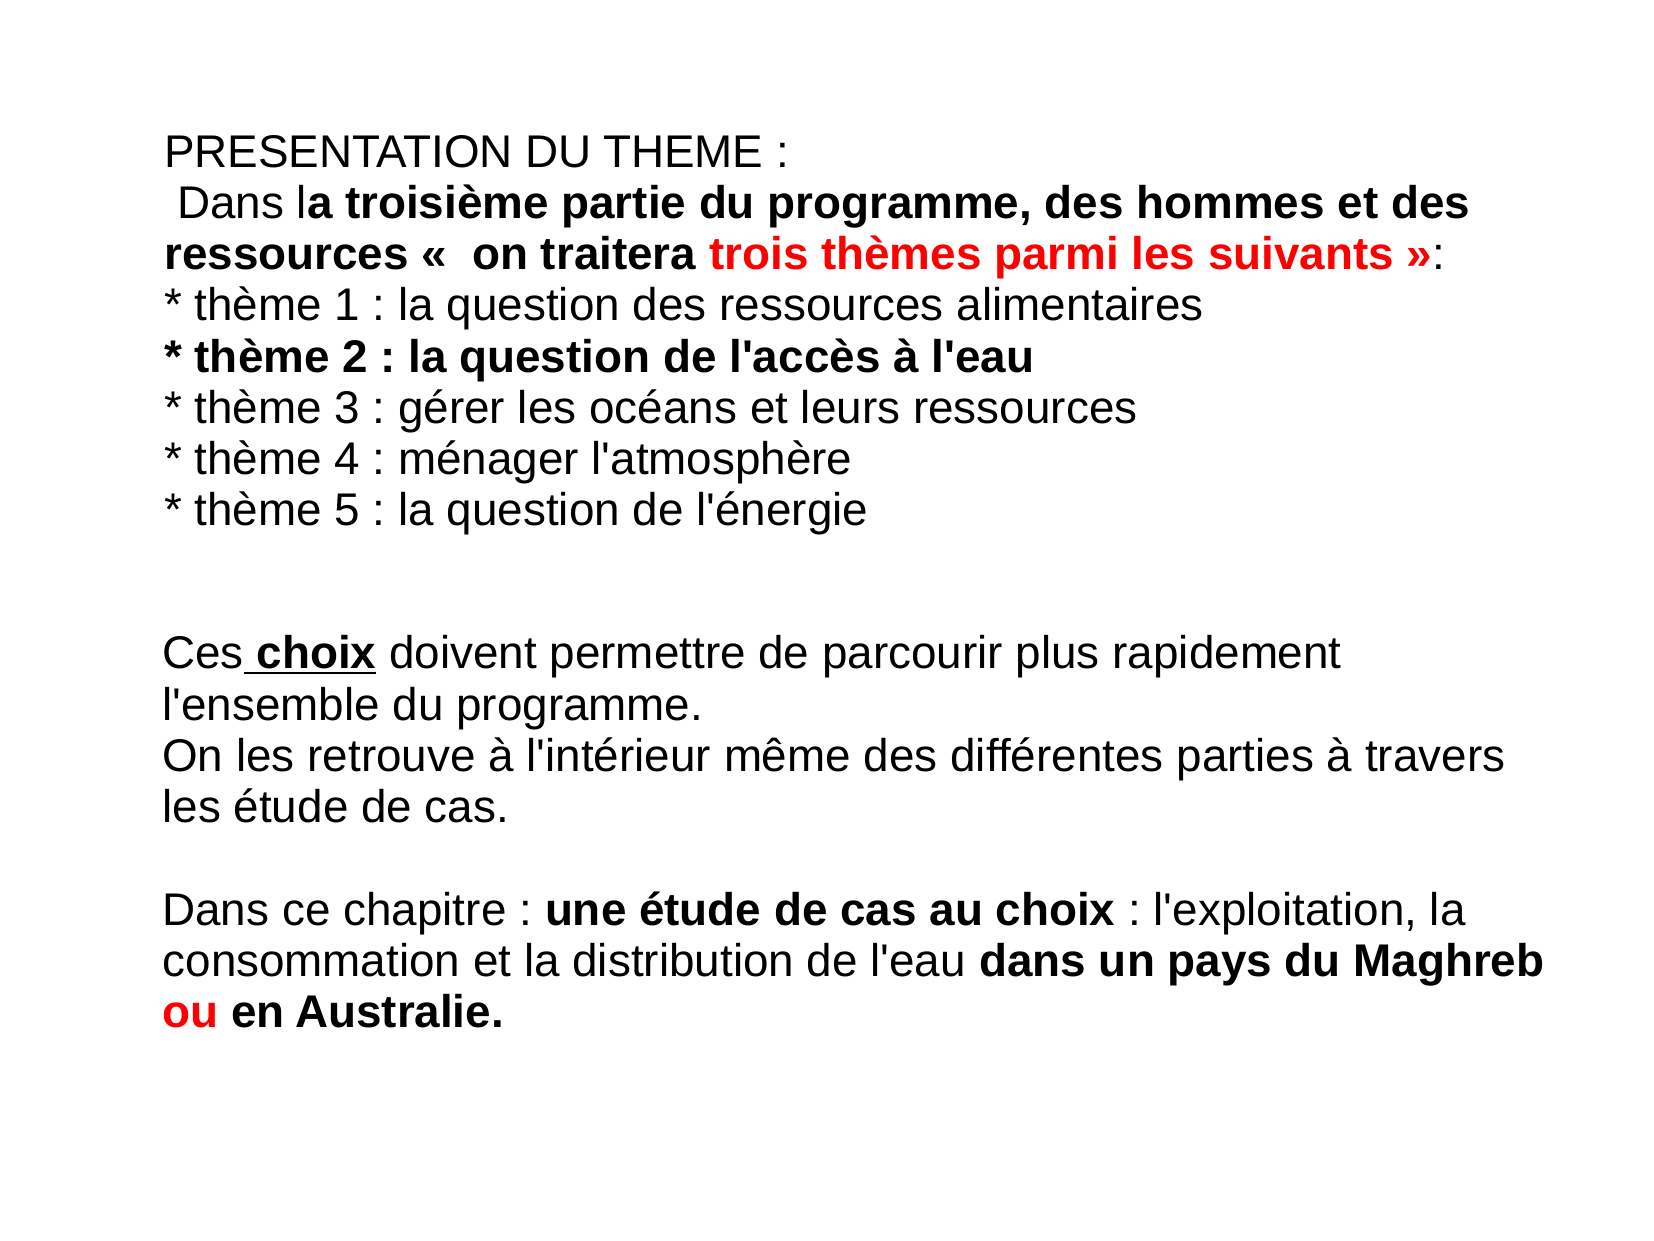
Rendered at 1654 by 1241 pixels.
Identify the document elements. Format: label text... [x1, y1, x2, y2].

text_box Ces choix doivent permettre de parcourir plus rapidement l'ensemble du programme. On les retrouve à l'intérieur même des différentes parties à travers les étude de cas. Dans ce chapitre : une étude de cas au choix : l'exploitation, la consommation et la distribution de l'eau dans un pays du Maghreb ou en Australie. [147, 620, 1565, 1107]
text_box PRESENTATION DU THEME : Dans la troisième partie du programme, des hommes et des ressources « on traitera trois thèmes parmi les suivants »: * thème 1 : la question des ressources alimentaires * thème 2 : la question de l'accès à l'eau * thème 3 : gérer les océans et leurs ressources * thème 4 : ménager l'atmosphère * thème 5 : la question de l'énergie [149, 118, 1565, 620]
